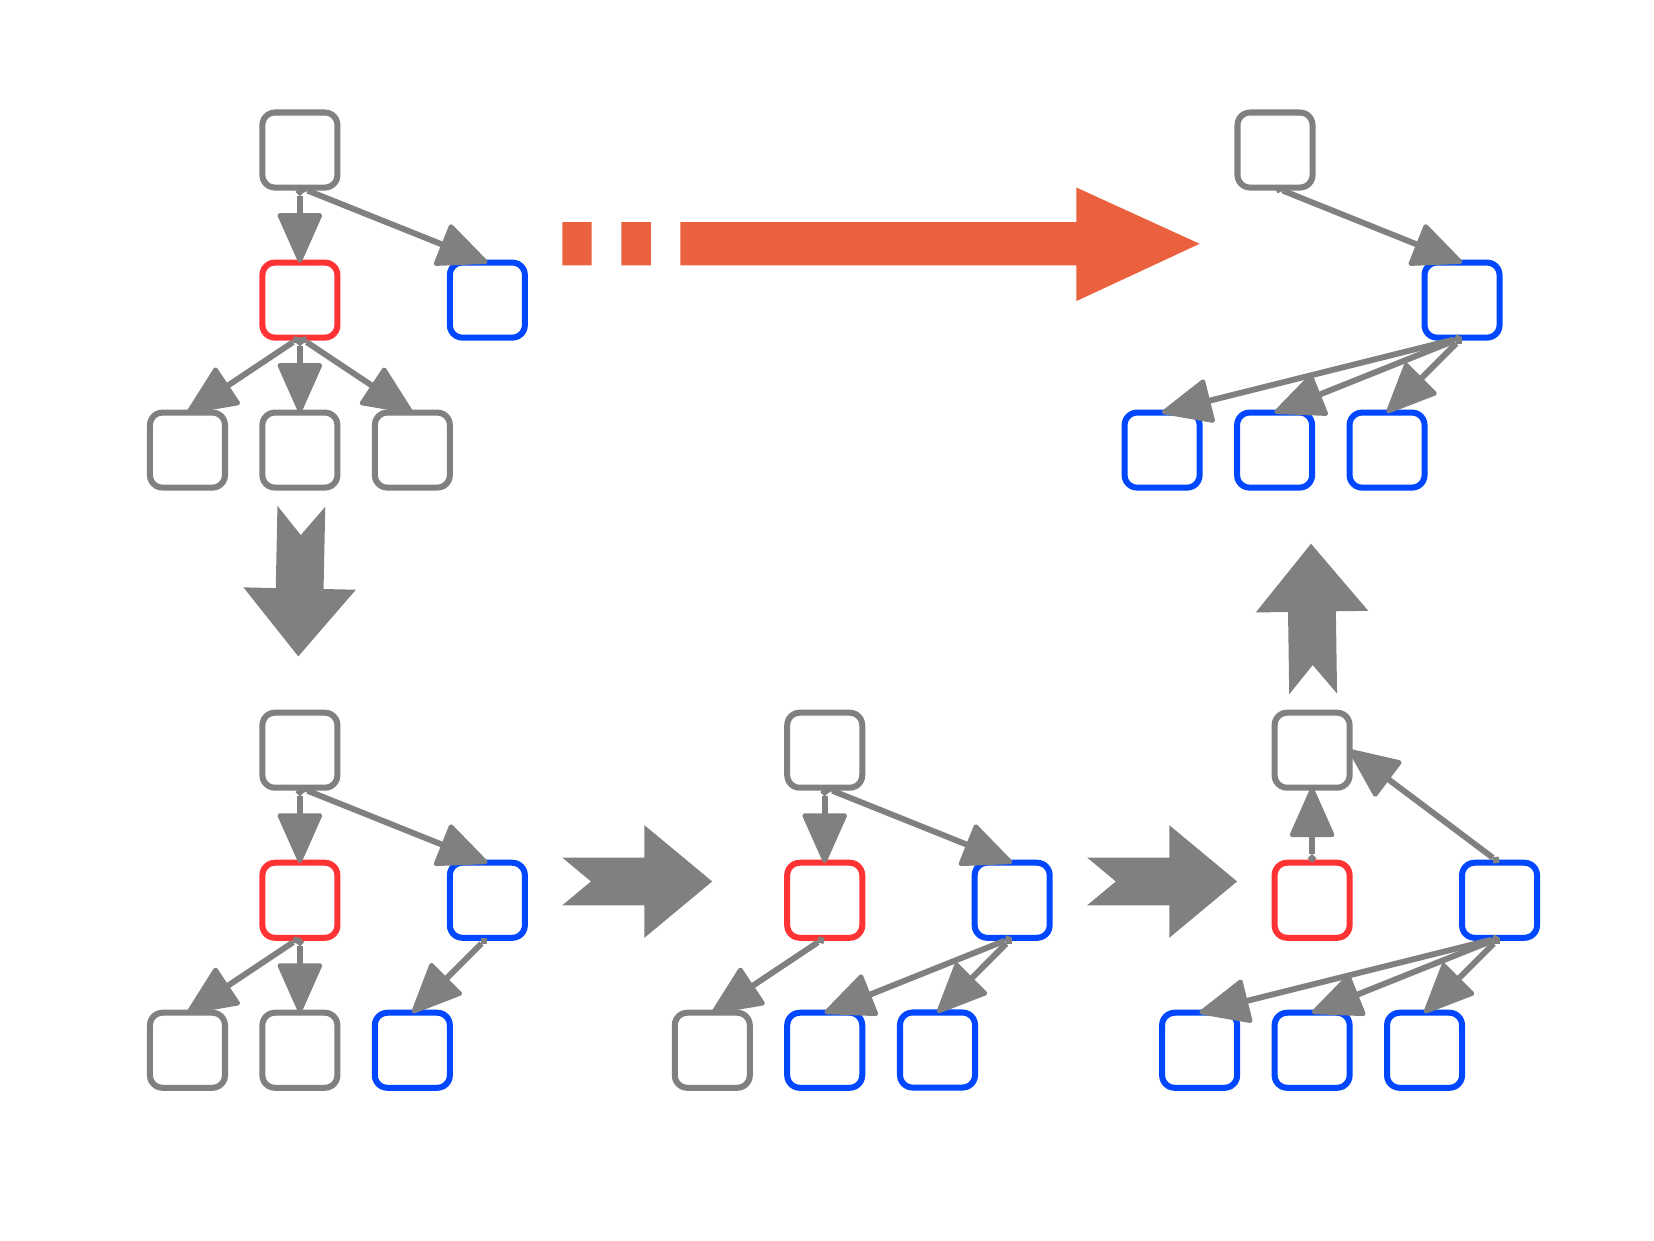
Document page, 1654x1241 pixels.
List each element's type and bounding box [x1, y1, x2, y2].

text_box [1087, 825, 1238, 938]
text_box [562, 222, 592, 266]
text_box [680, 187, 1200, 302]
text_box [243, 505, 356, 657]
text_box [1255, 543, 1369, 695]
text_box [562, 825, 713, 938]
text_box [621, 222, 651, 266]
